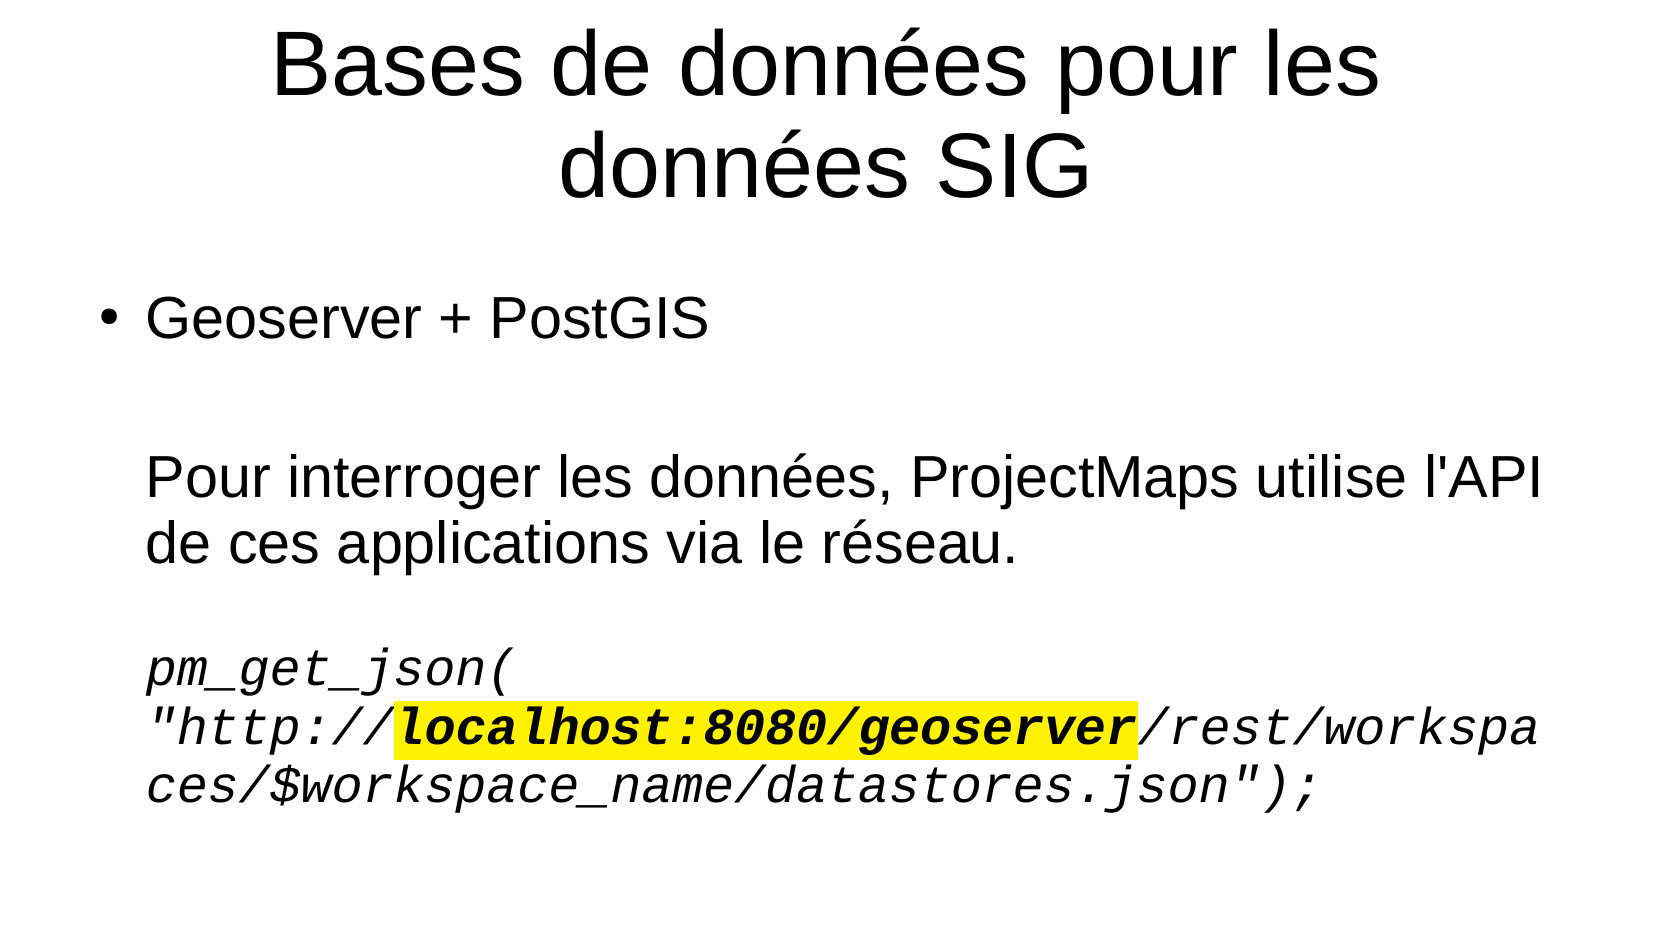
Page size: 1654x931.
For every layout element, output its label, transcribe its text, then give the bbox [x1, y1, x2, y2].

list Geoserver + PostGIS Pour interroger les données, ProjectMaps utilise l'API de ces applications via le réseau. pm_get_json( "http://localhost:8080/geoserver/rest/workspaces/$workspace_name/datastores.json"); [82, 285, 1571, 825]
title Bases de données pour les données SIG [82, 12, 1571, 218]
